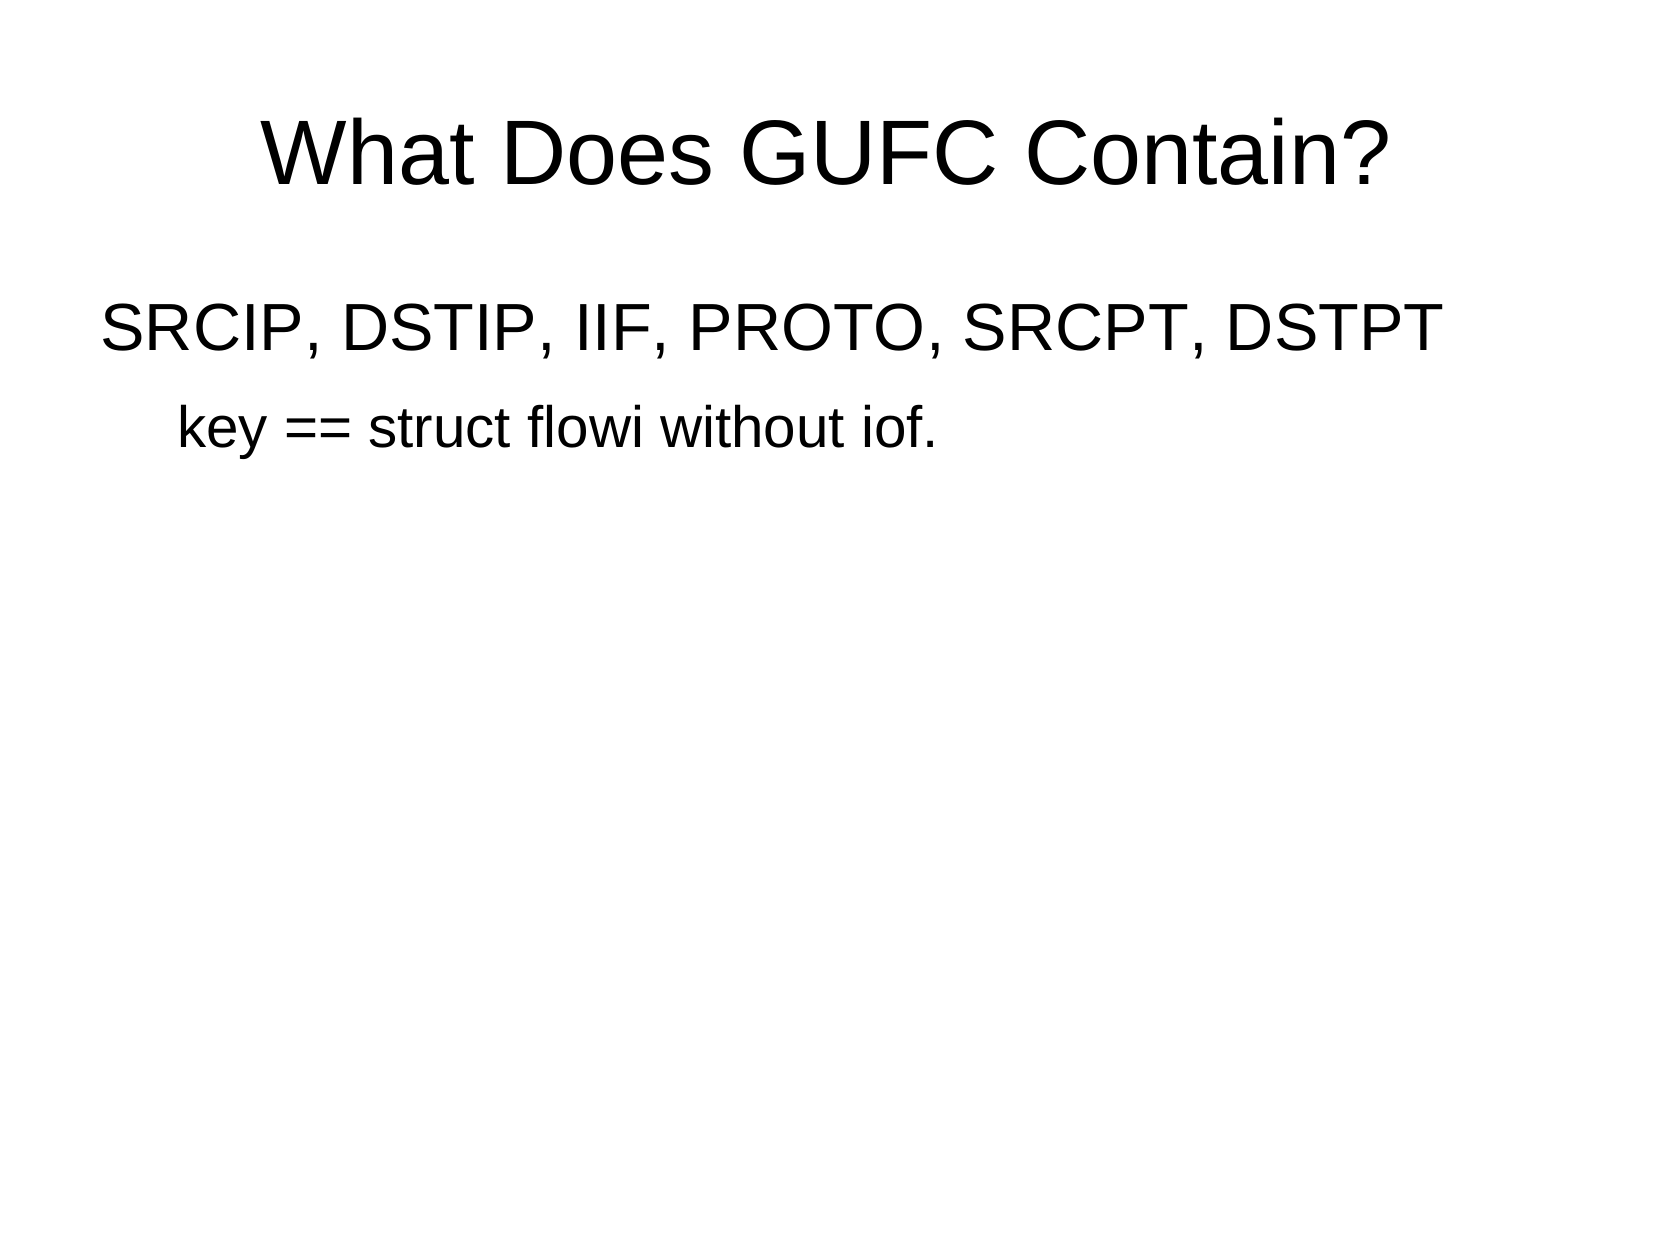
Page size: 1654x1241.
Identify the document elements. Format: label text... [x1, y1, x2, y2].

title What Does GUFC Contain? [82, 49, 1571, 257]
list SRCIP, DSTIP, IIF, PROTO, SRCPT, DSTPT key == struct flowi without iof. [82, 290, 1571, 1109]
